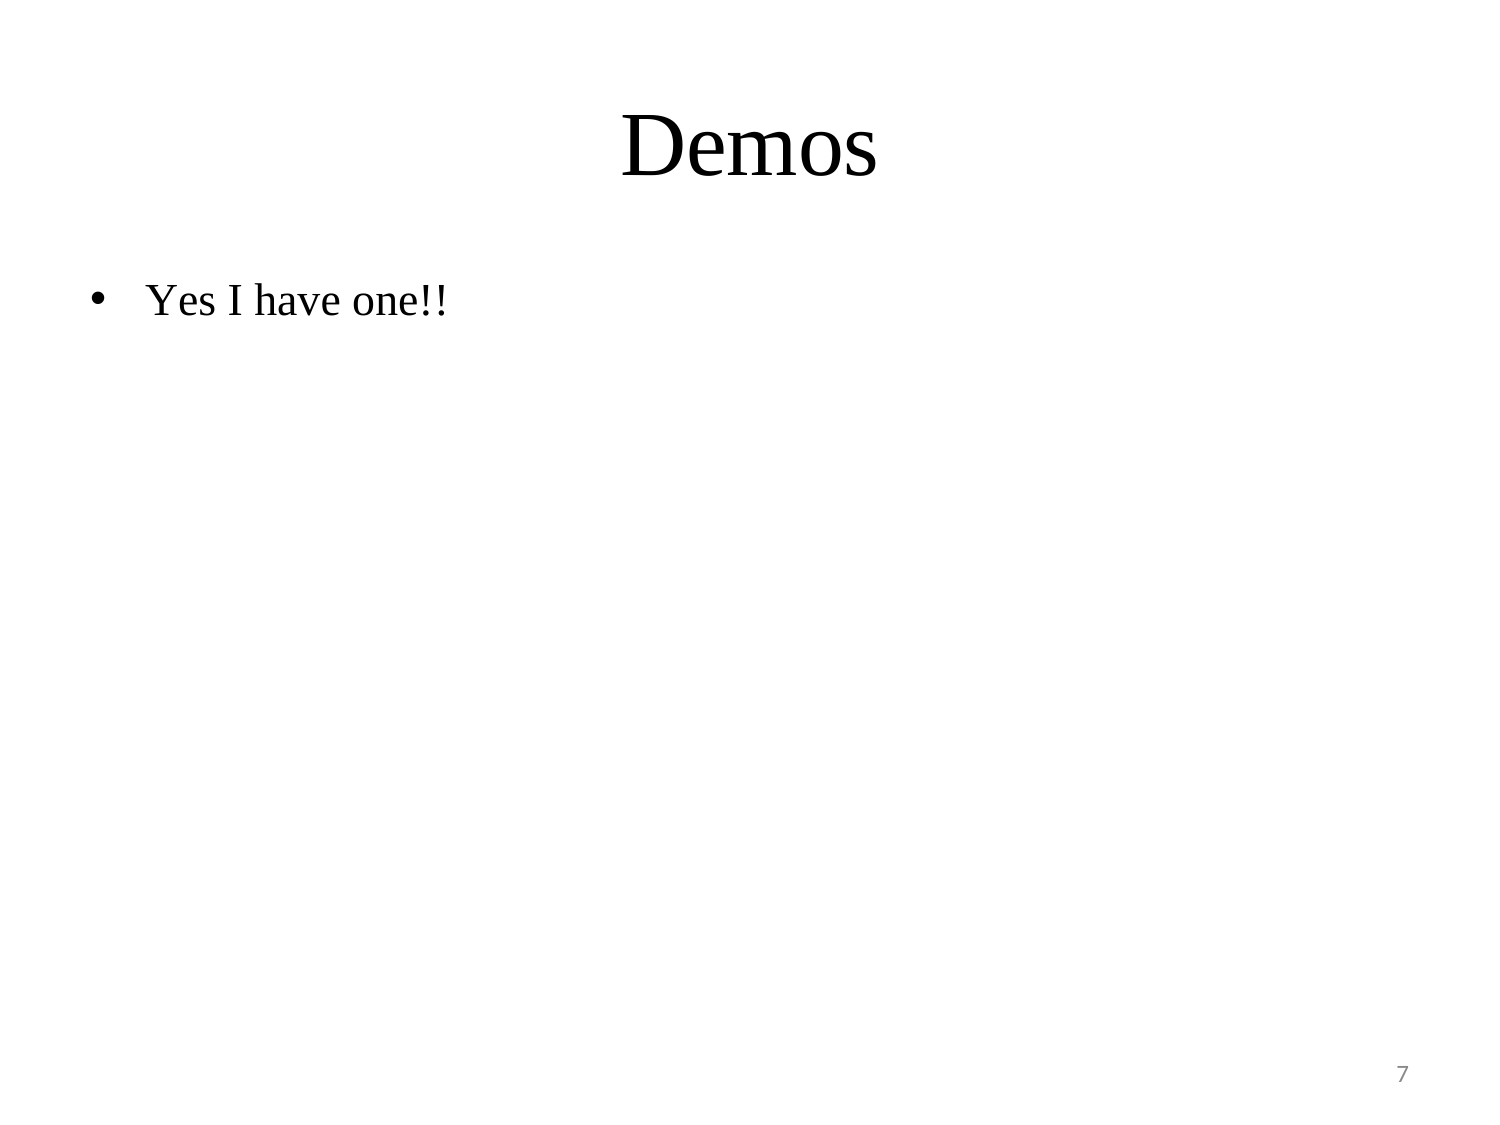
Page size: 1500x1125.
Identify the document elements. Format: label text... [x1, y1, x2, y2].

text_box Demos‏ [75, 45, 1426, 233]
text_box Yes I have one!! [75, 262, 1426, 1005]
